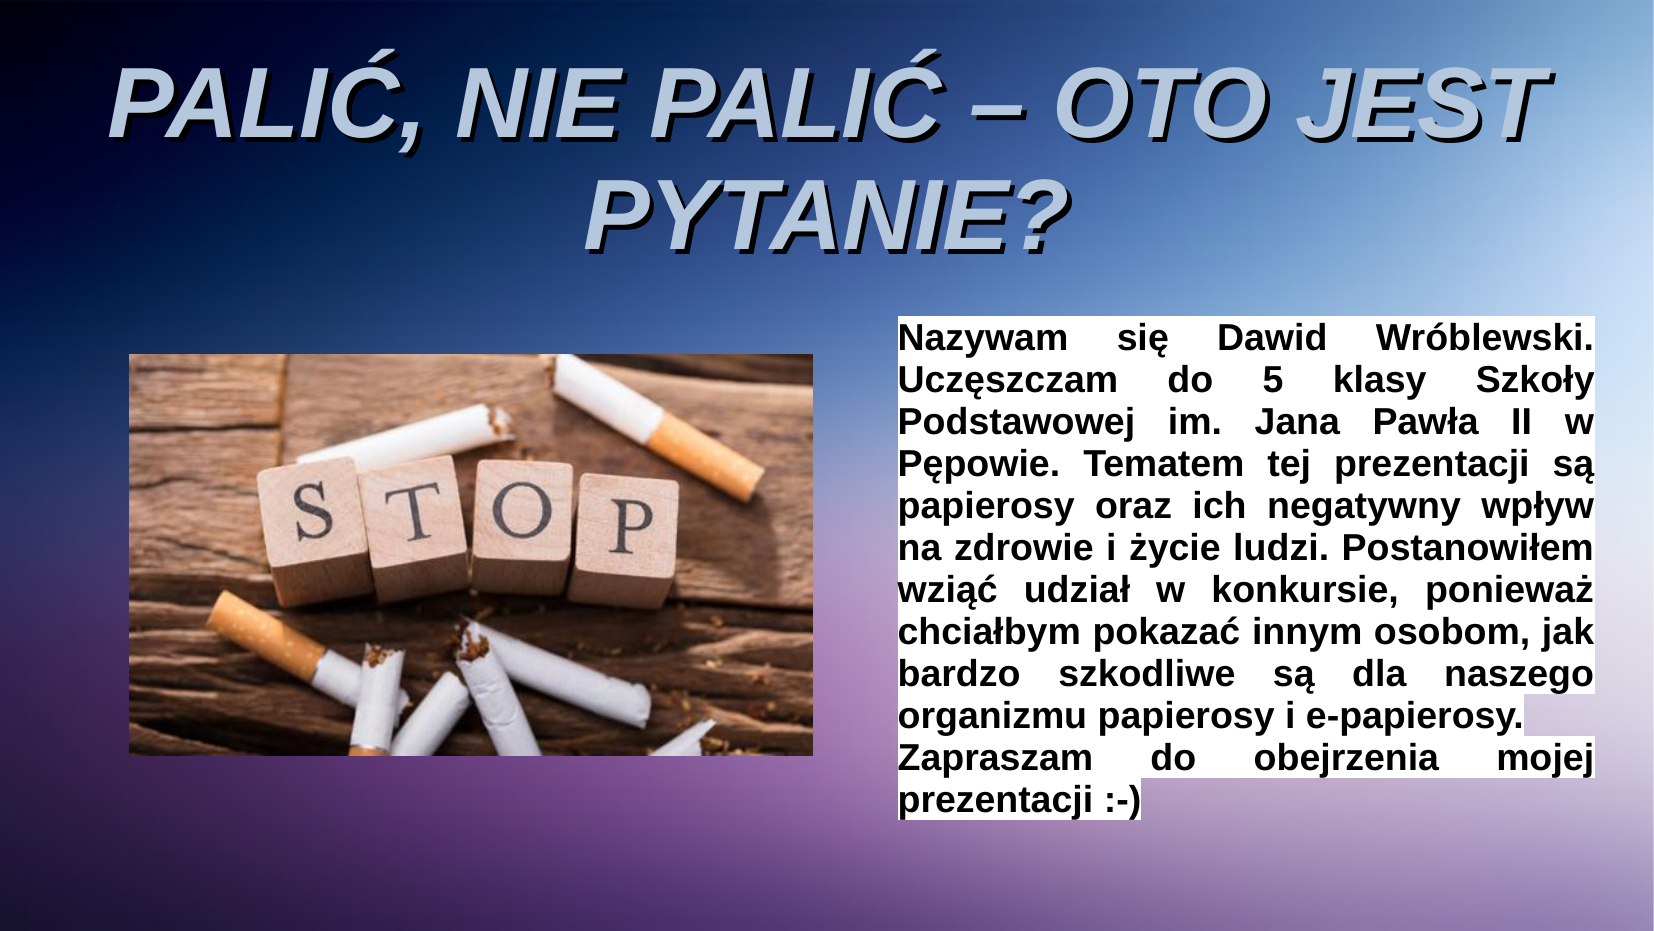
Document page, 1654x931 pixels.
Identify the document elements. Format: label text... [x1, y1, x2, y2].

title PALIĆ, NIE PALIĆ – OTO JEST PYTANIE? [82, 47, 1571, 271]
subtitle Nazywam się Dawid Wróblewski. Uczęszczam do 5 klasy Szkoły Podstawowej im. Jana Pawła II w Pępowie. Tematem tej prezentacji są papierosy oraz ich negatywny wpływ na zdrowie i życie ludzi. Postanowiłem wziąć udział w konkursie, ponieważ chciałbym pokazać innym osobom, jak bardzo szkodliwe są dla naszego organizmu papierosy i e-papierosy. Zapraszam do obejrzenia mojej prezentacji :-) [897, 295, 1595, 842]
picture [0, 0, 1654, 931]
